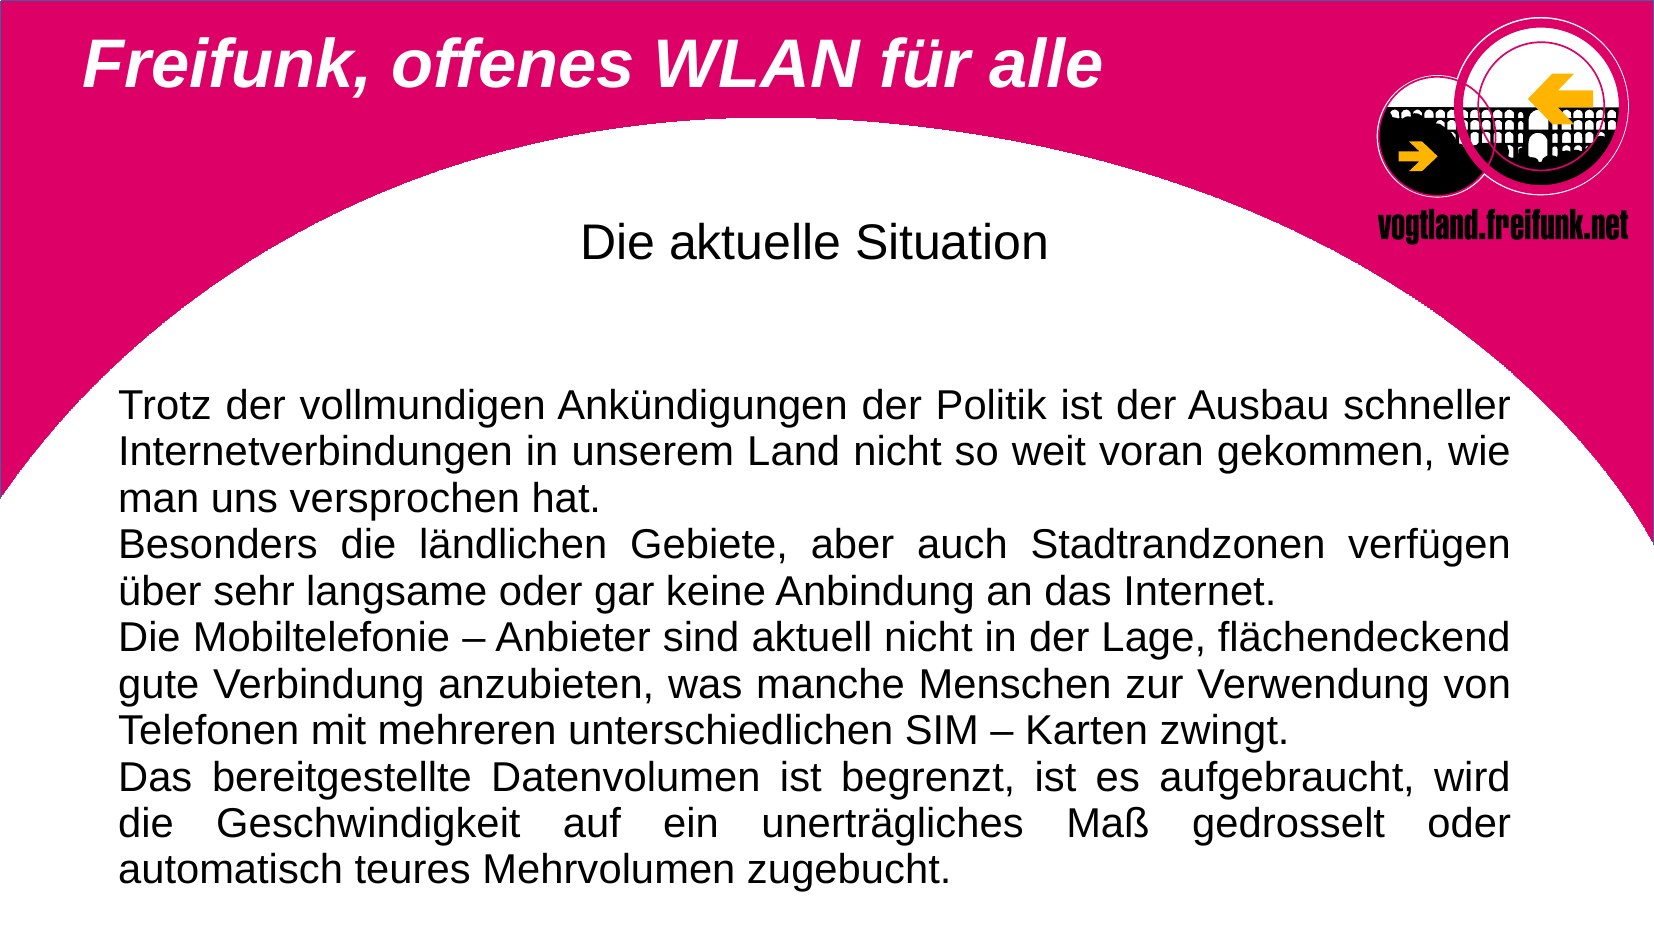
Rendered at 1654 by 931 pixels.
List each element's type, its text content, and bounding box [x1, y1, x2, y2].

text_box [0, 0, 1654, 931]
subtitle Die aktuelle Situation Trotz der vollmundigen Ankündigungen der Politik ist der Ausbau schneller Internetverbindungen in unserem Land nicht so weit voran gekommen, wie man uns versprochen hat. Besonders die ländlichen Gebiete, aber auch Stadtrandzonen verfügen über sehr langsame oder gar keine Anbindung an das Internet. Die Mobiltelefonie – Anbieter sind aktuell nicht in der Lage, flächendeckend gute Verbindung anzubieten, was manche Menschen zur Verwendung von Telefonen mit mehreren unterschiedlichen SIM – Karten zwingt. Das bereitgestellte Datenvolumen ist begrenzt, ist es aufgebraucht, wird die Geschwindigkeit auf ein unerträgliches Maß gedrosselt oder automatisch teures Mehrvolumen zugebucht. [118, 158, 1512, 893]
title Freifunk, offenes WLAN für alle [82, 17, 1571, 111]
picture [1375, 16, 1630, 247]
